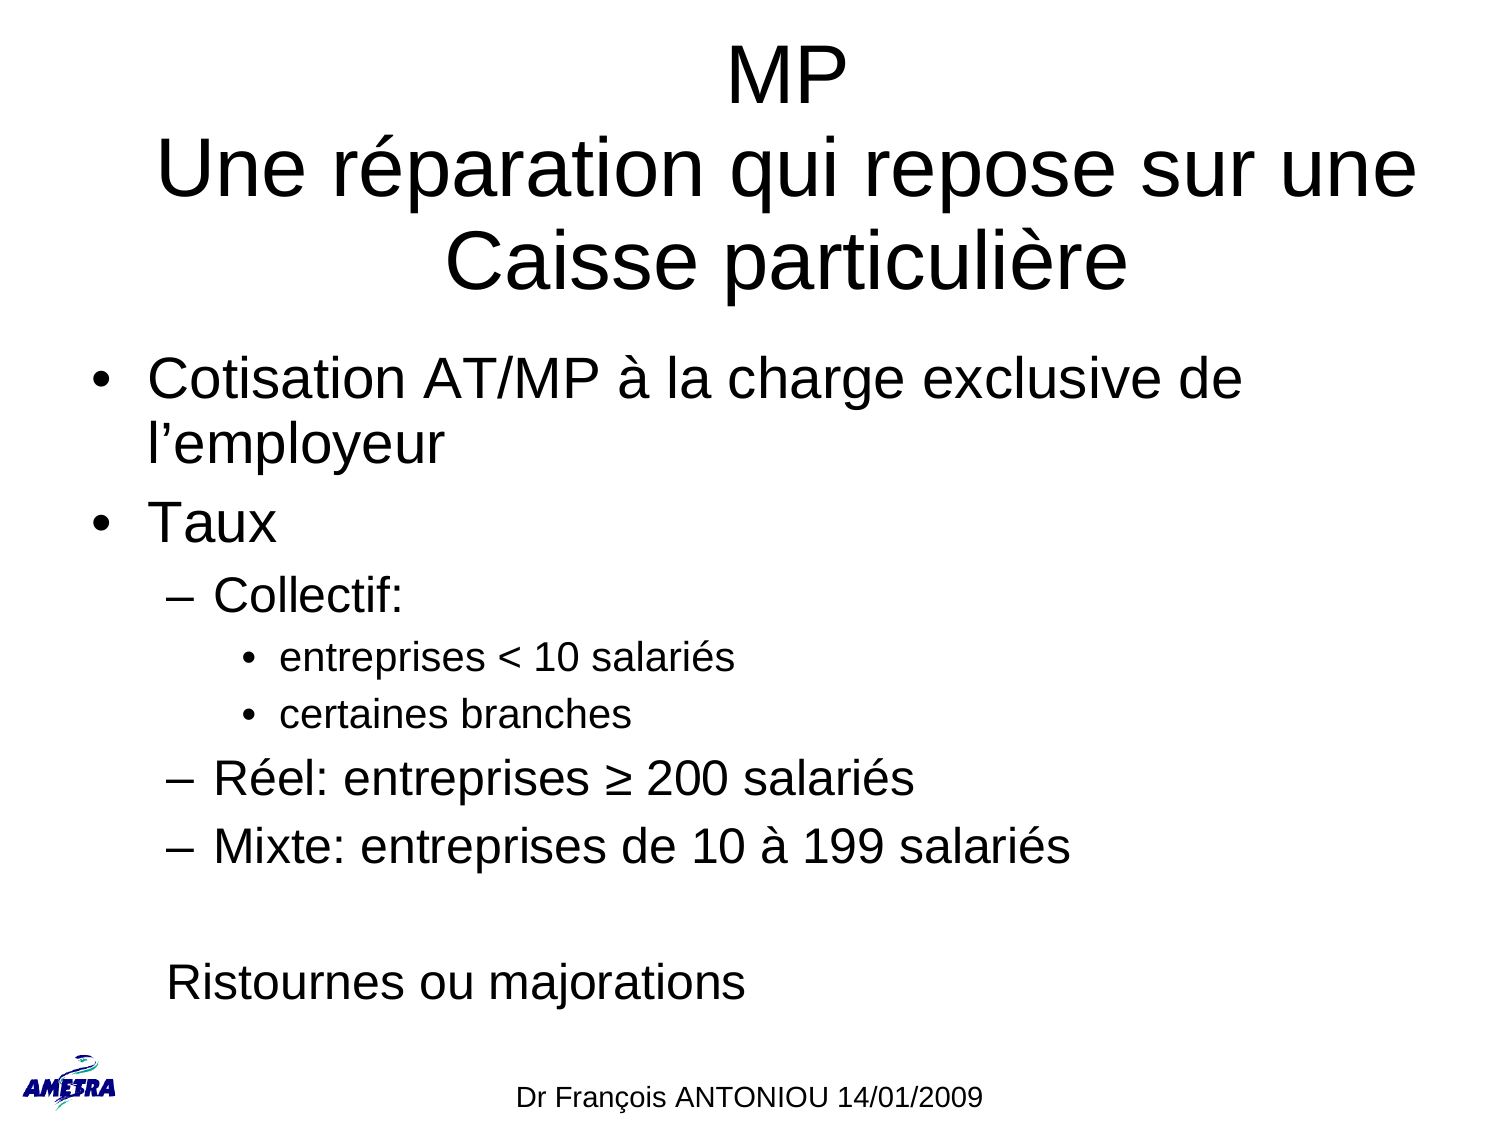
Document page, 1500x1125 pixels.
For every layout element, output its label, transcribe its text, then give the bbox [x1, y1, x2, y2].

title MP Une réparation qui repose sur une Caisse particulière [75, 10, 1500, 326]
picture [5, 1034, 136, 1125]
list Cotisation AT/MP à la charge exclusive de l’employeur Taux Collectif: entreprises < 10 salariés certaines branches Réel: entreprises ≥ 200 salariés Mixte: entreprises de 10 à 199 salariés Ristournes ou majorations [76, 338, 1427, 1081]
